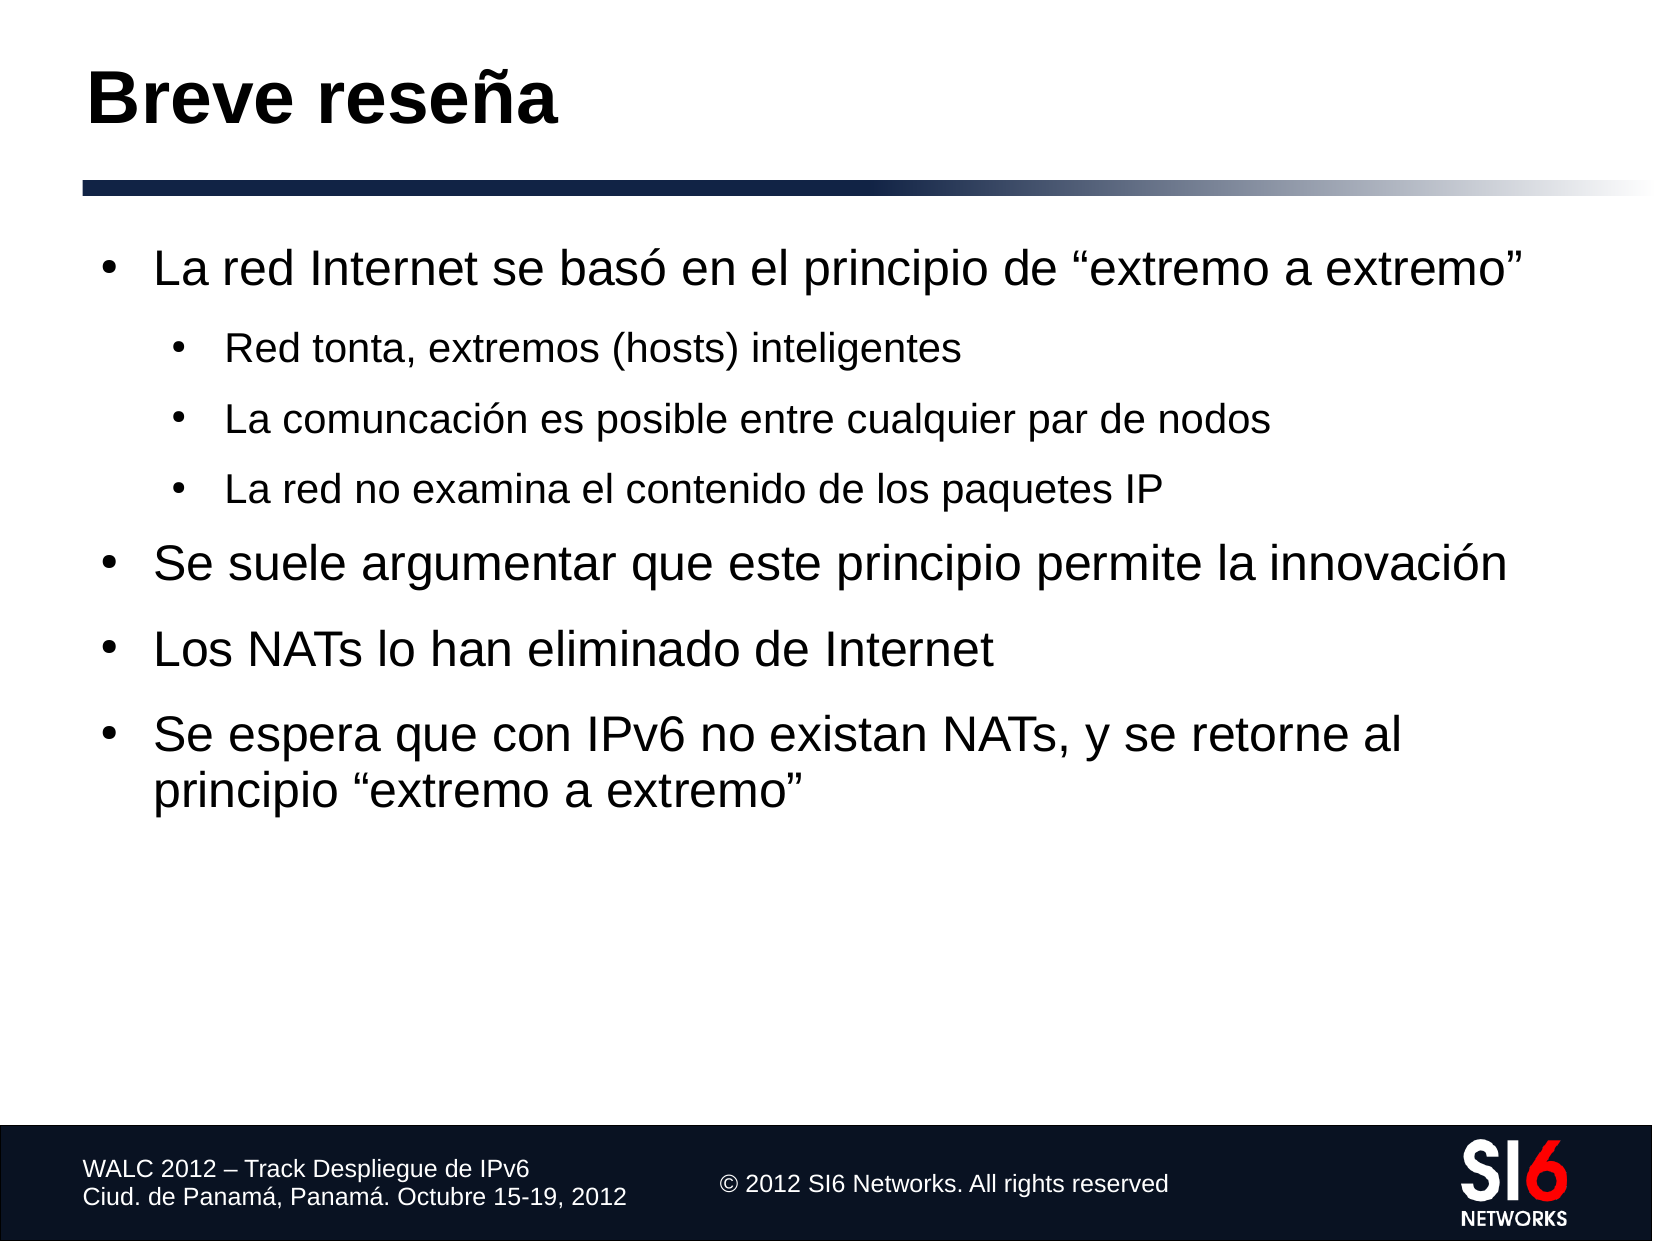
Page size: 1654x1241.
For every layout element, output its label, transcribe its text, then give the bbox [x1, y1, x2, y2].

picture [1461, 1139, 1567, 1226]
list La red Internet se basó en el principio de “extremo a extremo” Red tonta, extremos (hosts) inteligentes La comuncación es posible entre cualquier par de nodos La red no examina el contenido de los paquetes IP Se suele argumentar que este principio permite la innovación Los NATs lo han eliminado de Internet Se espera que con IPv6 no existan NATs, y se retorne al principio “extremo a extremo” [82, 240, 1571, 1059]
title Breve reseña [86, 30, 1576, 166]
